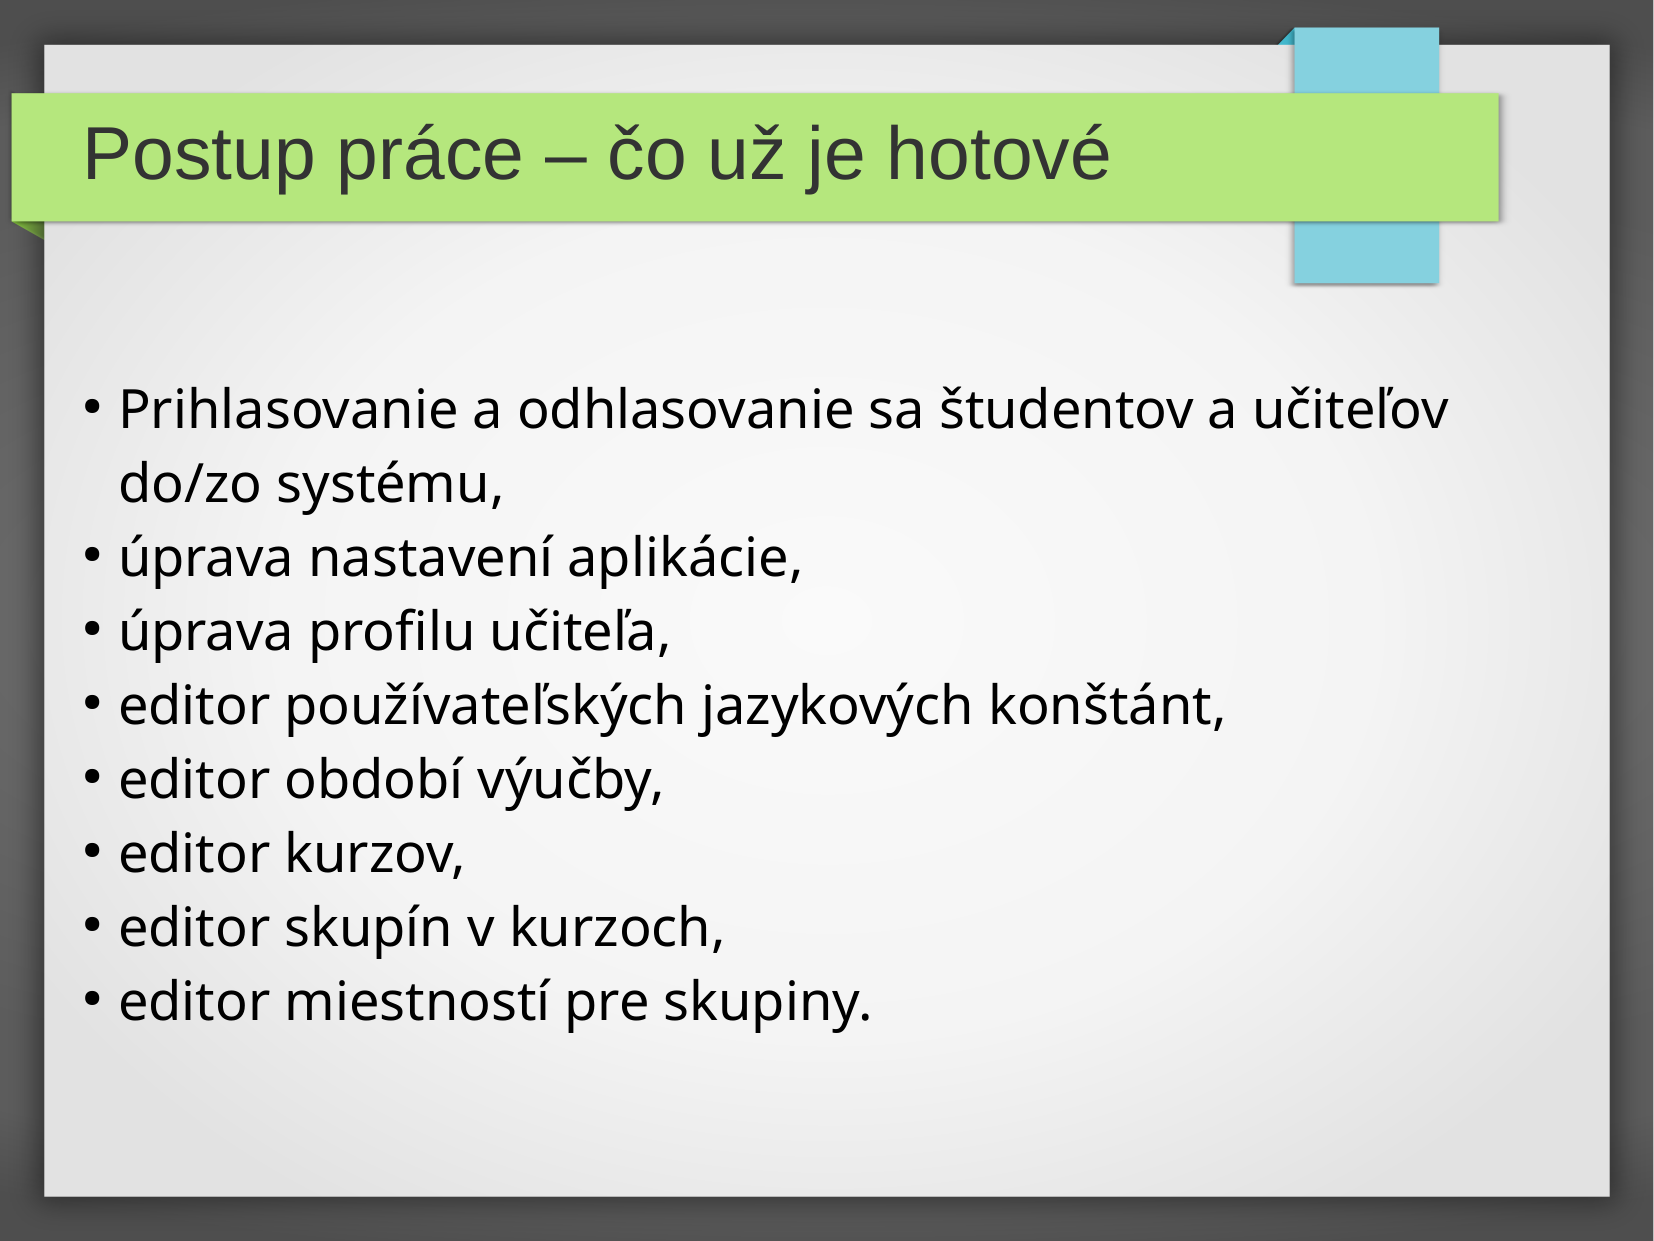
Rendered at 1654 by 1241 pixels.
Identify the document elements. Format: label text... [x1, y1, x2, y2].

subtitle Prihlasovanie a odhlasovanie sa študentov a učiteľov do/zo systému, úprava nastavení aplikácie, úprava profilu učiteľa, editor používateľských jazykových konštánt, editor období výučby, editor kurzov, editor skupín v kurzoch, editor miestností pre skupiny. [82, 343, 1538, 1063]
picture [0, 0, 1654, 1241]
title Postup práce – čo už je hotové [82, 100, 1241, 207]
